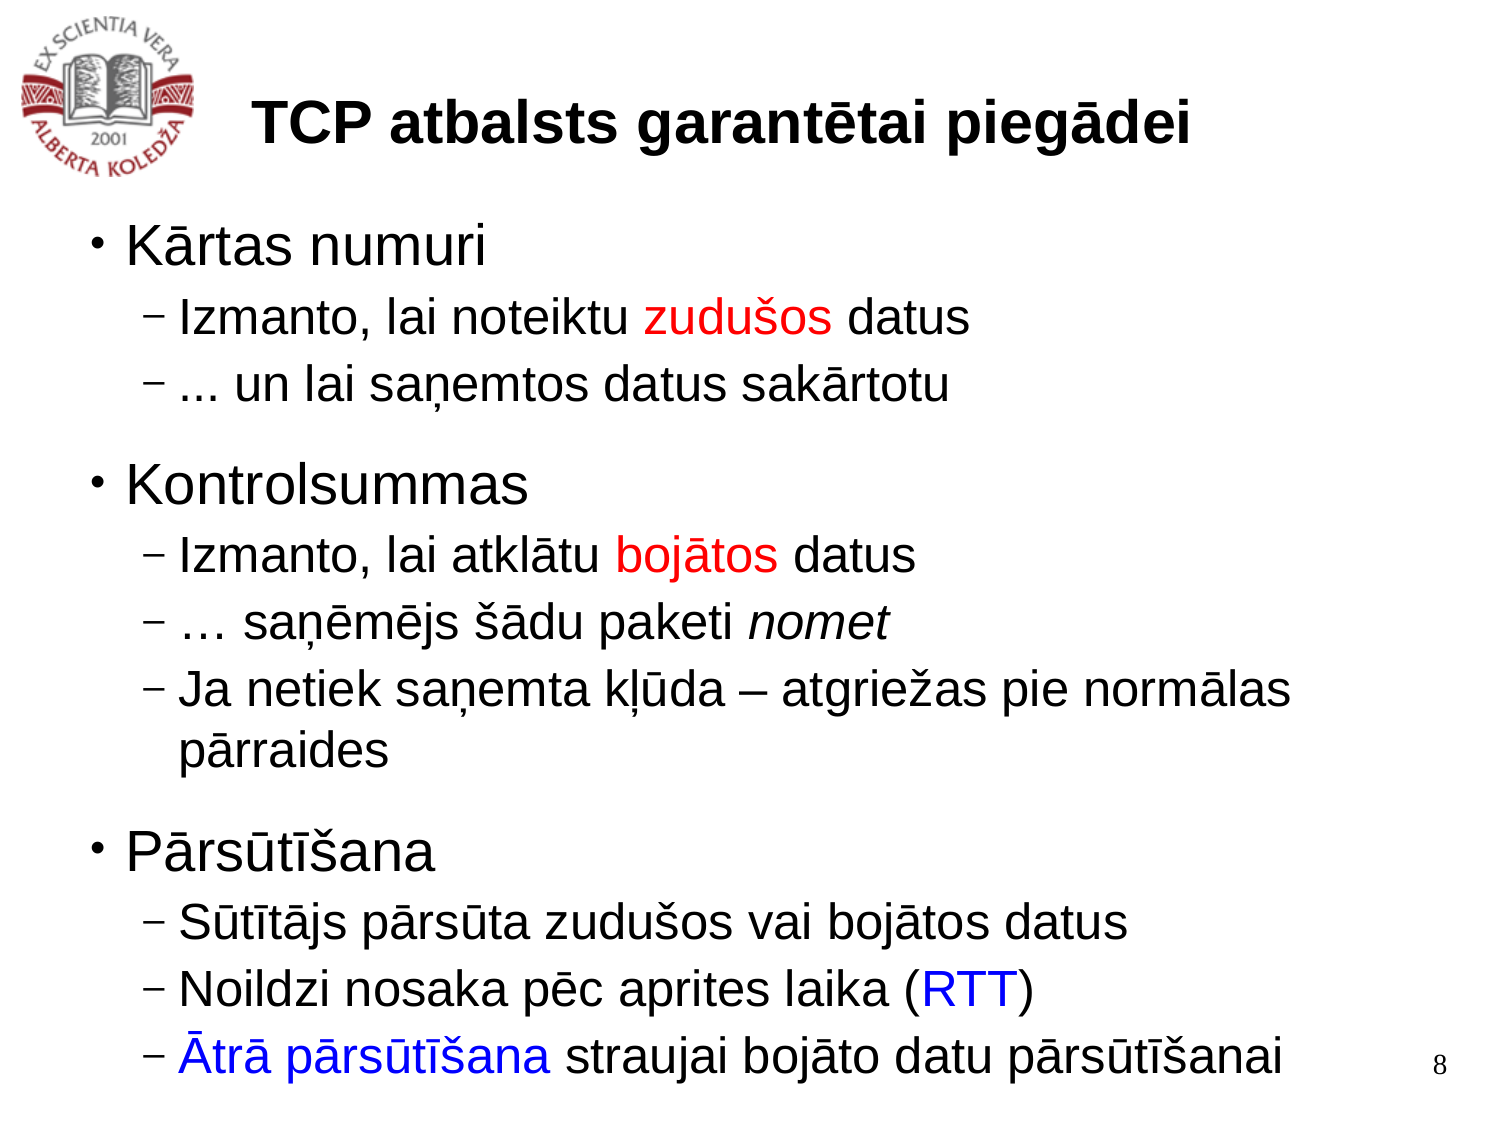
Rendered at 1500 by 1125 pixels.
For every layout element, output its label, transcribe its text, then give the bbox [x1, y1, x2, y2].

picture [21, 16, 194, 177]
list Kārtas numuri Izmanto, lai noteiktu zudušos datus ... un lai saņemtos datus sakārtotu Kontrolsummas Izmanto, lai atklātu bojātos datus … saņēmējs šādu paketi nomet Ja netiek saņemta kļūda – atgriežas pie normālas pārraides Pārsūtīšana Sūtītājs pārsūta zudušos vai bojātos datus Noildzi nosaka pēc aprites laika (RTT) Ātrā pārsūtīšana straujai bojāto datu pārsūtīšanai [74, 200, 1463, 1101]
title TCP atbalsts garantētai piegādei [50, 62, 1374, 175]
